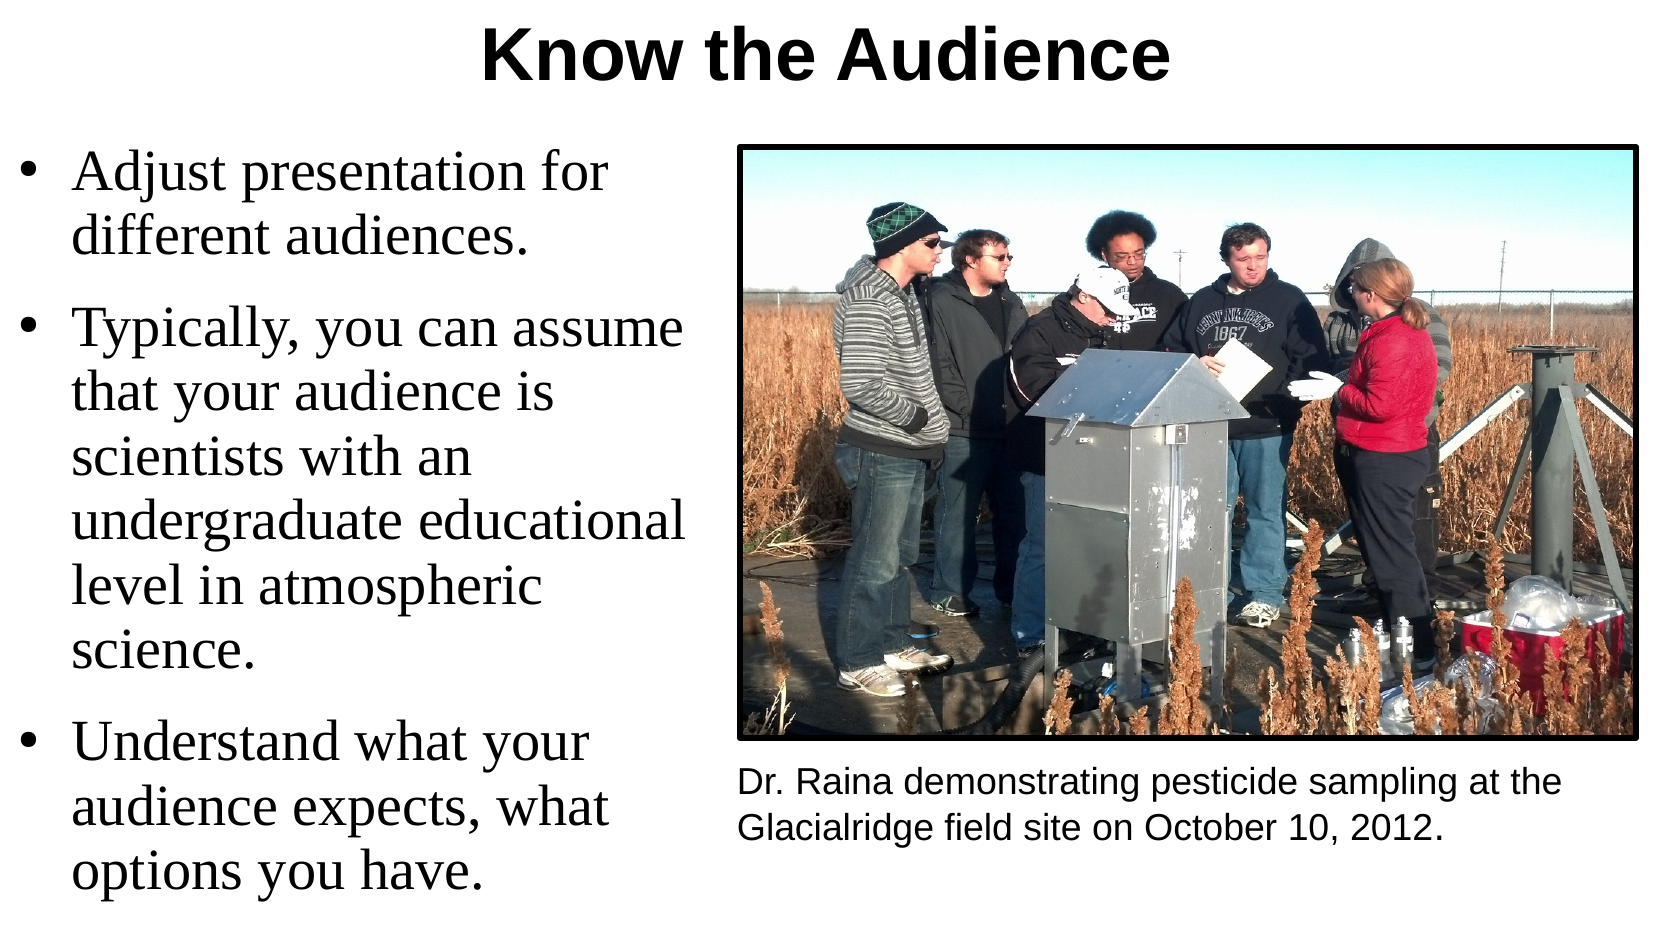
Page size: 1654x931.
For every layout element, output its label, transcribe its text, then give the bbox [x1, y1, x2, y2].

picture [742, 150, 1633, 736]
text_box Dr. Raina demonstrating pesticide sampling at the Glacialridge field site on October 10, 2012. [722, 753, 1636, 857]
list Adjust presentation for different audiences. Typically, you can assume that your audience is scientists with an undergraduate educational level in atmospheric science. Understand what your audience expects, what options you have. [0, 138, 736, 886]
title Know the Audience [0, 3, 1654, 105]
